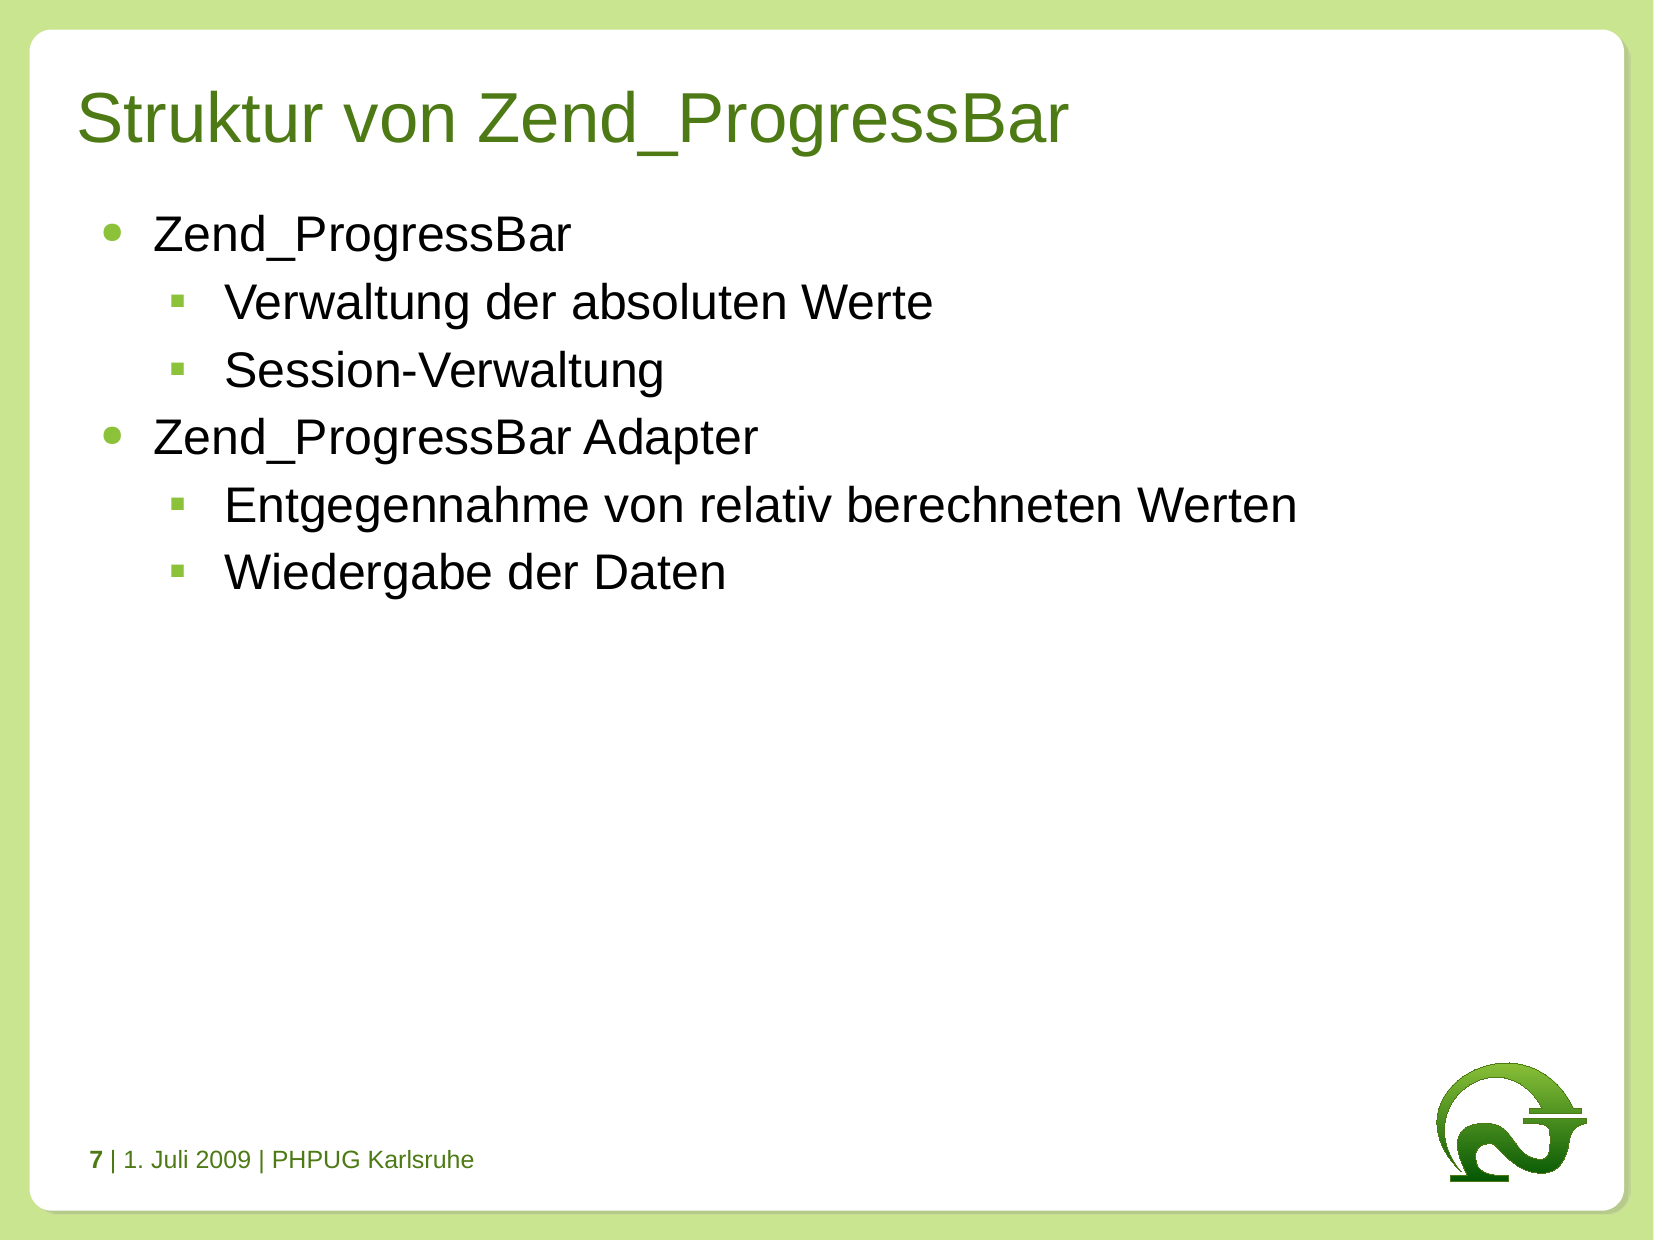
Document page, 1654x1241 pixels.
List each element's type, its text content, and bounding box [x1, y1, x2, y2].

title Struktur von Zend_ProgressBar [76, 59, 1565, 178]
list Zend_ProgressBar Verwaltung der absoluten Werte Session-Verwaltung Zend_ProgressBar Adapter Entgegennahme von relativ berechneten Werten Wiedergabe der Daten [82, 206, 1565, 1093]
